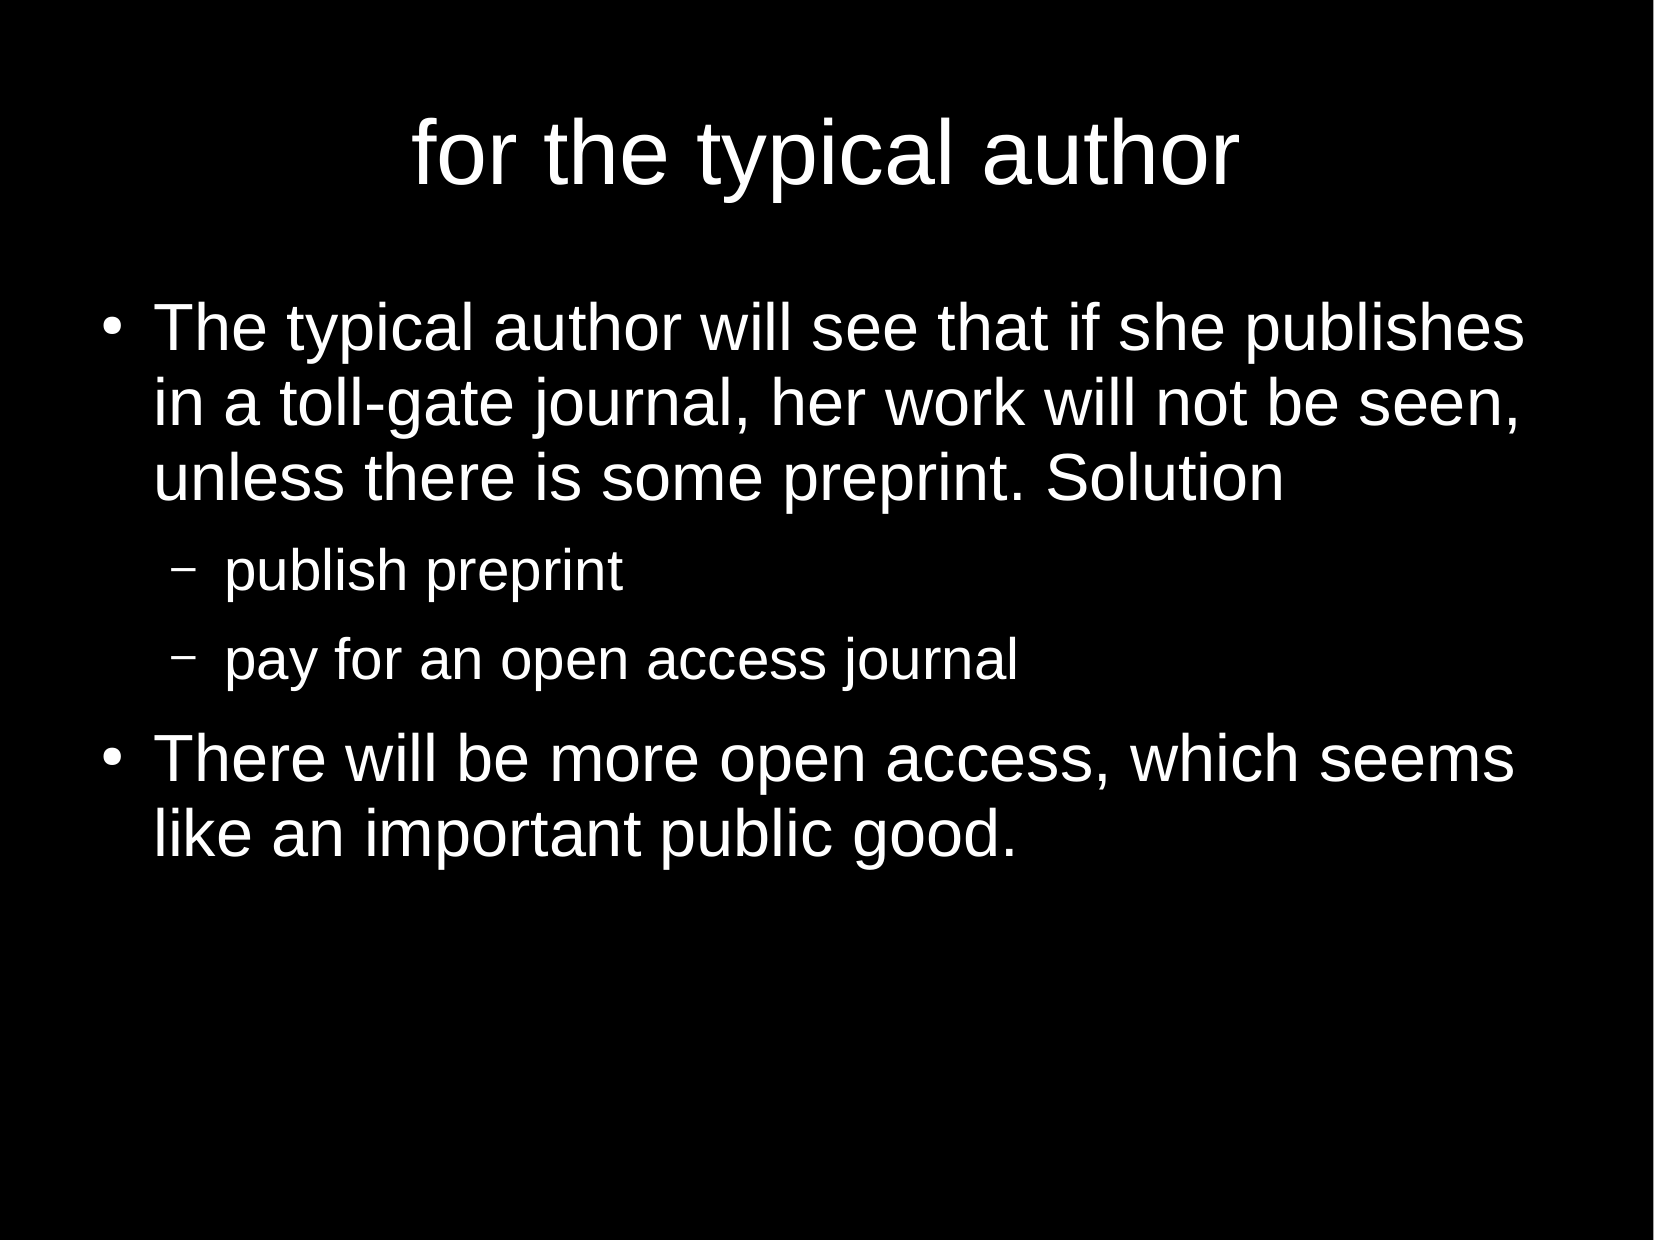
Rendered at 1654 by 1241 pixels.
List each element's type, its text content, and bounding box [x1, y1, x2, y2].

title for the typical author [82, 49, 1571, 257]
list The typical author will see that if she publishes in a toll-gate journal, her work will not be seen, unless there is some preprint. Solution publish preprint pay for an open access journal There will be more open access, which seems like an important public good. [82, 290, 1571, 1010]
